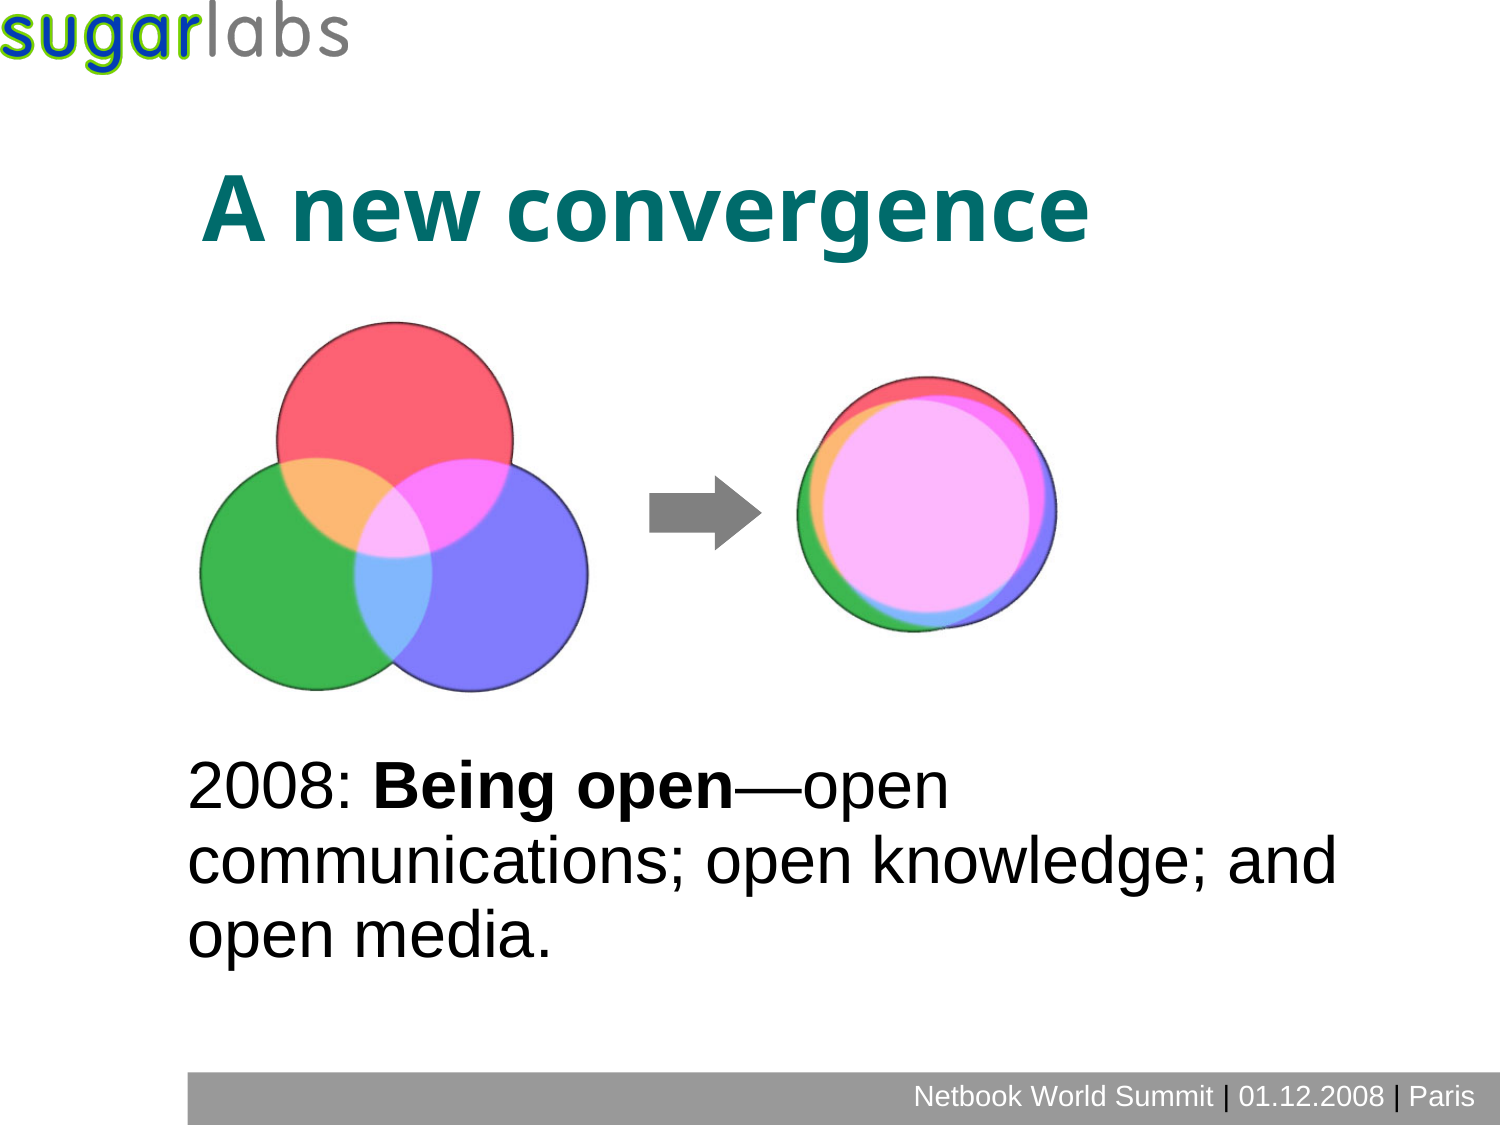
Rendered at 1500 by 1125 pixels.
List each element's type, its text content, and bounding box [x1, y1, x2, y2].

picture [0, 0, 348, 75]
subtitle 2008: Being open—open communications; open knowledge; and open media. [187, 337, 1425, 1042]
title A new convergence [187, 67, 1500, 346]
text_box [649, 475, 762, 551]
